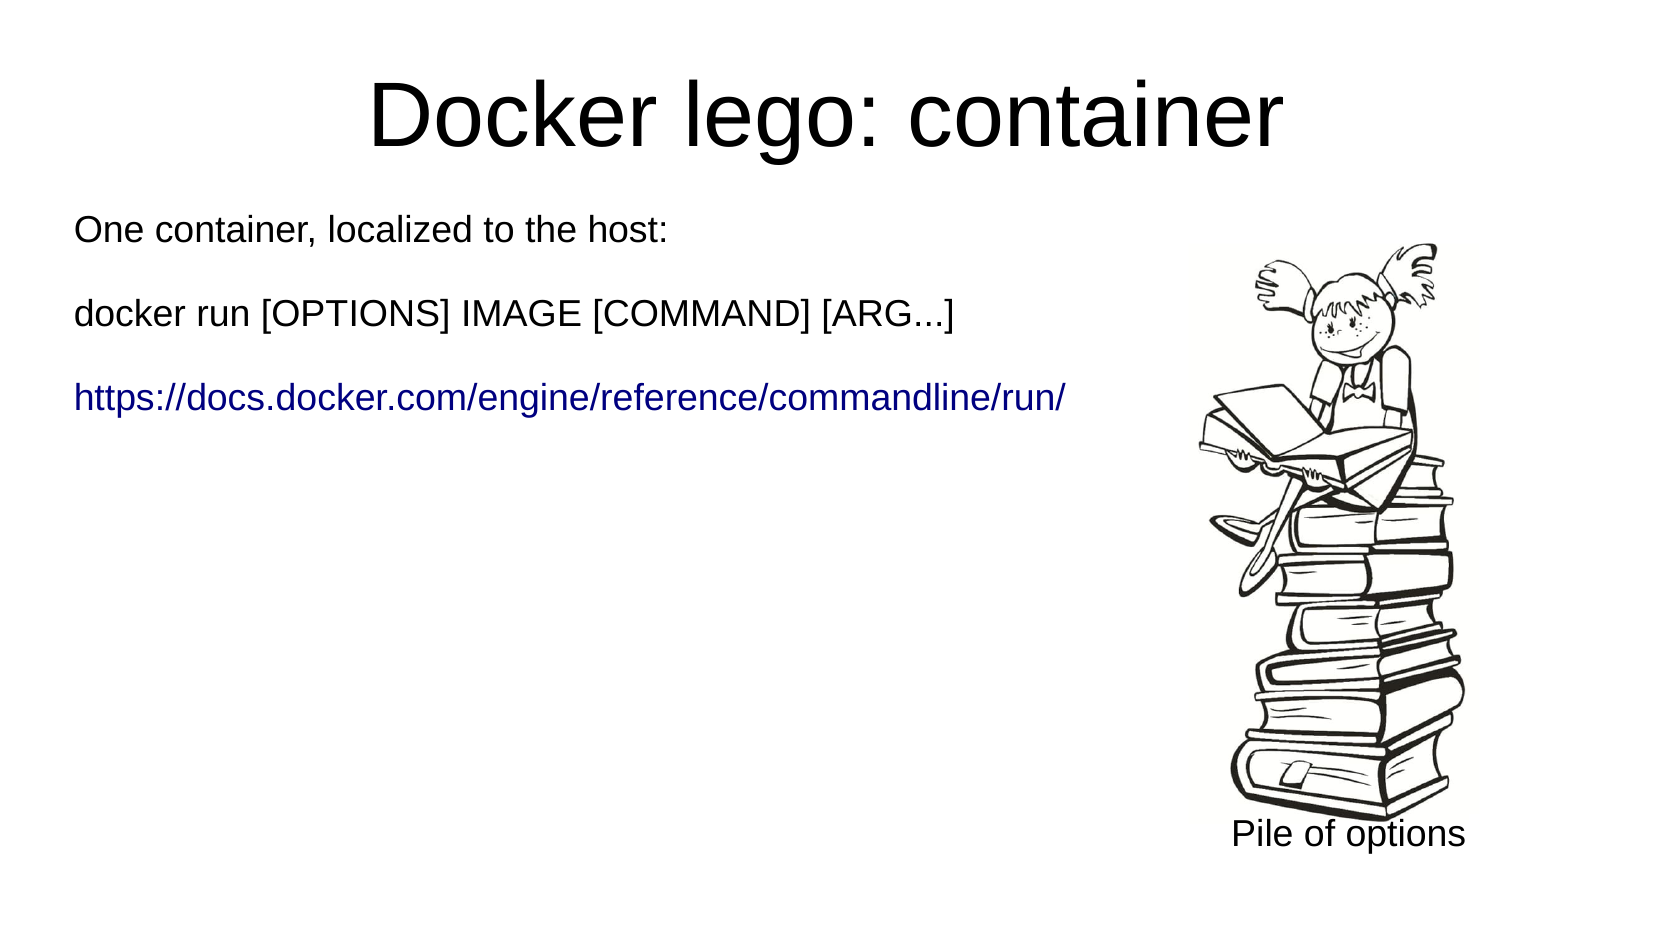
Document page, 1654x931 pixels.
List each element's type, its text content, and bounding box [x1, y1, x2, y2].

picture [1098, 213, 1568, 839]
text_box Pile of options [1216, 805, 1571, 863]
title Docker lego: container [82, 37, 1571, 193]
text_box One container, localized to the host: docker run [OPTIONS] IMAGE [COMMAND] [ARG...] https://docs.docker.com/engine/reference/commandline/run/ [59, 200, 1571, 556]
